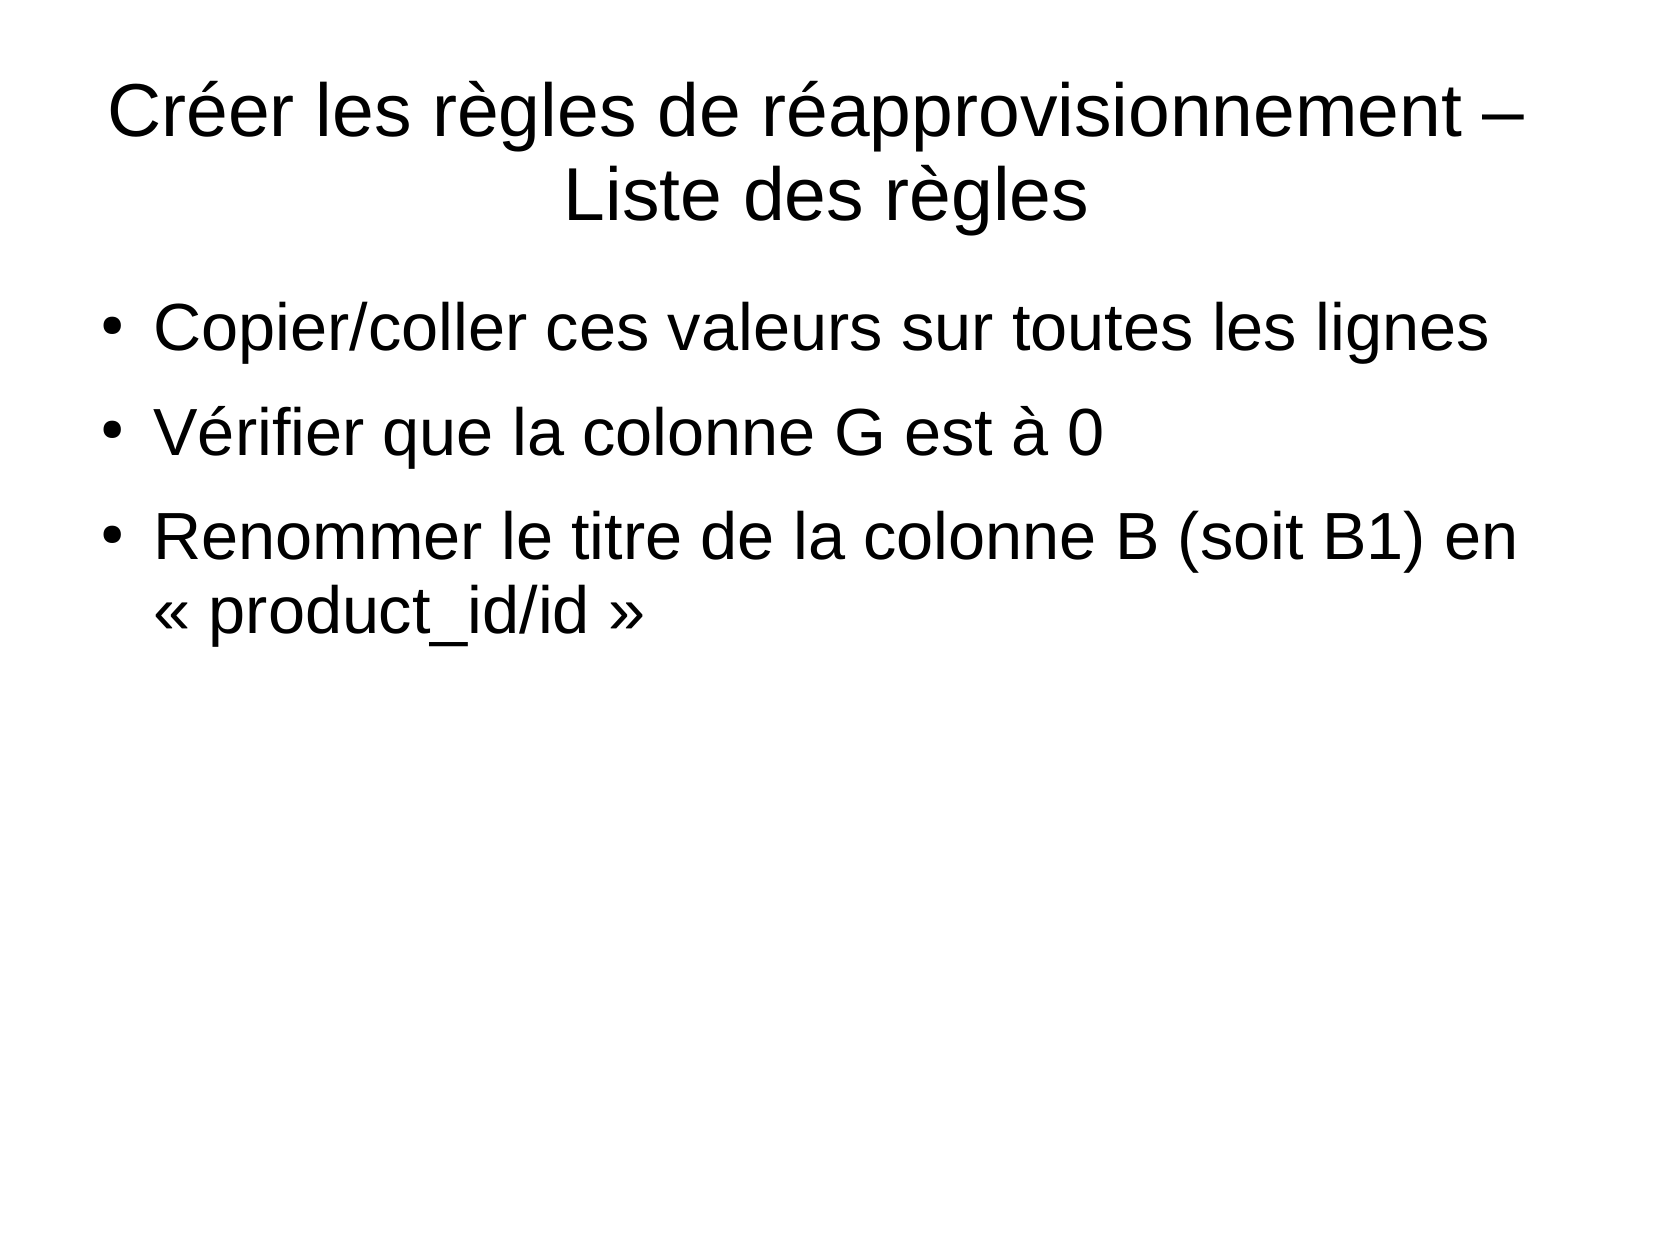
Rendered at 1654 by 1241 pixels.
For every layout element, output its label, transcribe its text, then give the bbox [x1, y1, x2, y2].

title Créer les règles de réapprovisionnement – Liste des règles [82, 49, 1571, 257]
list Copier/coller ces valeurs sur toutes les lignes Vérifier que la colonne G est à 0 Renommer le titre de la colonne B (soit B1) en « product_id/id » [82, 290, 1571, 1010]
